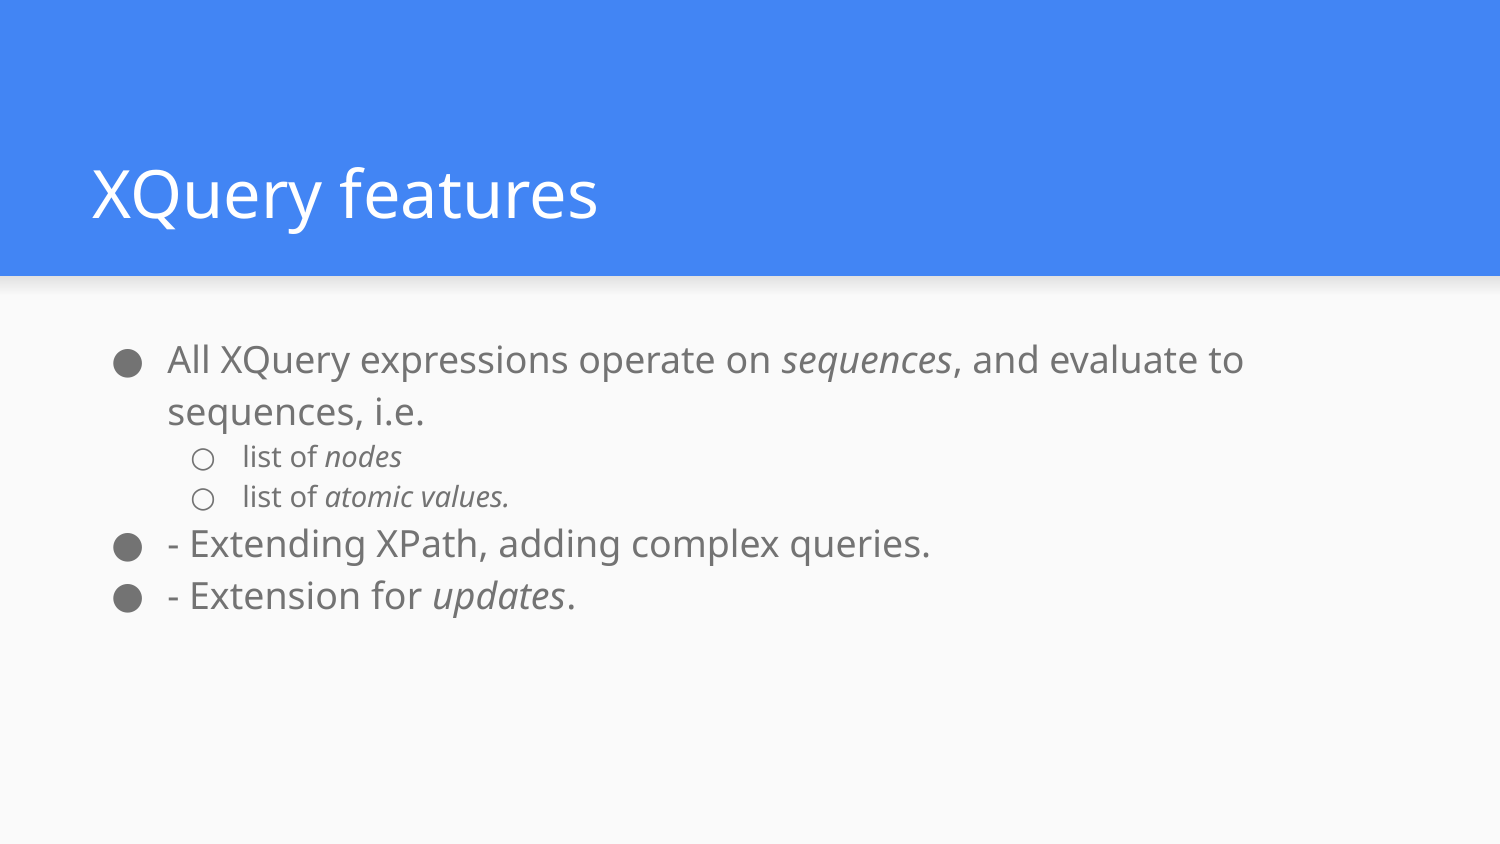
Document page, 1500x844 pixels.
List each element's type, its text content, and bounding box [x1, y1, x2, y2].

list All XQuery expressions operate on sequences, and evaluate to sequences, i.e. list of nodes list of atomic values. - Extending XPath, adding complex queries. - Extension for updates. [77, 314, 1427, 760]
title XQuery features [77, 121, 1427, 248]
